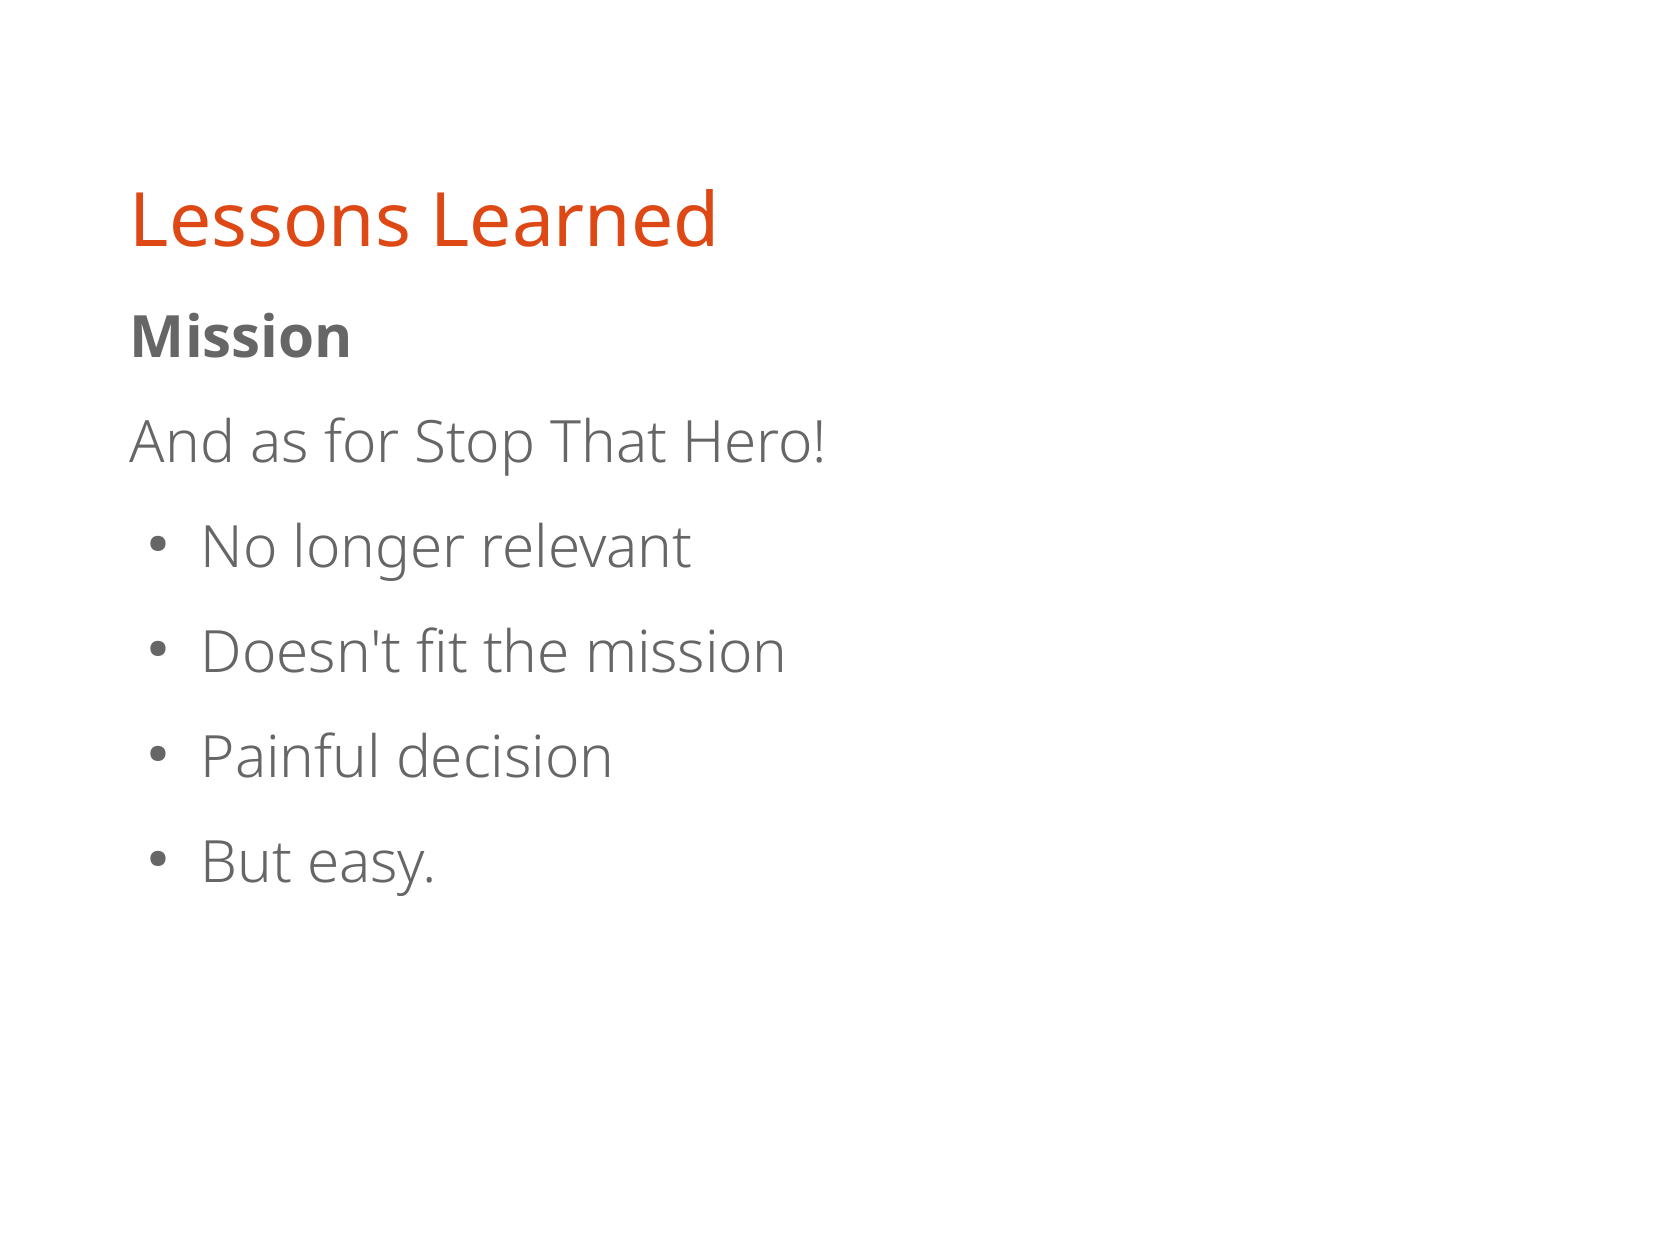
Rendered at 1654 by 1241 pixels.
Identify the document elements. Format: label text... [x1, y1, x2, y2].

title Lessons Learned [129, 153, 1518, 281]
list Mission And as for Stop That Hero! No longer relevant Doesn't fit the mission Painful decision But easy. [129, 295, 1518, 1010]
